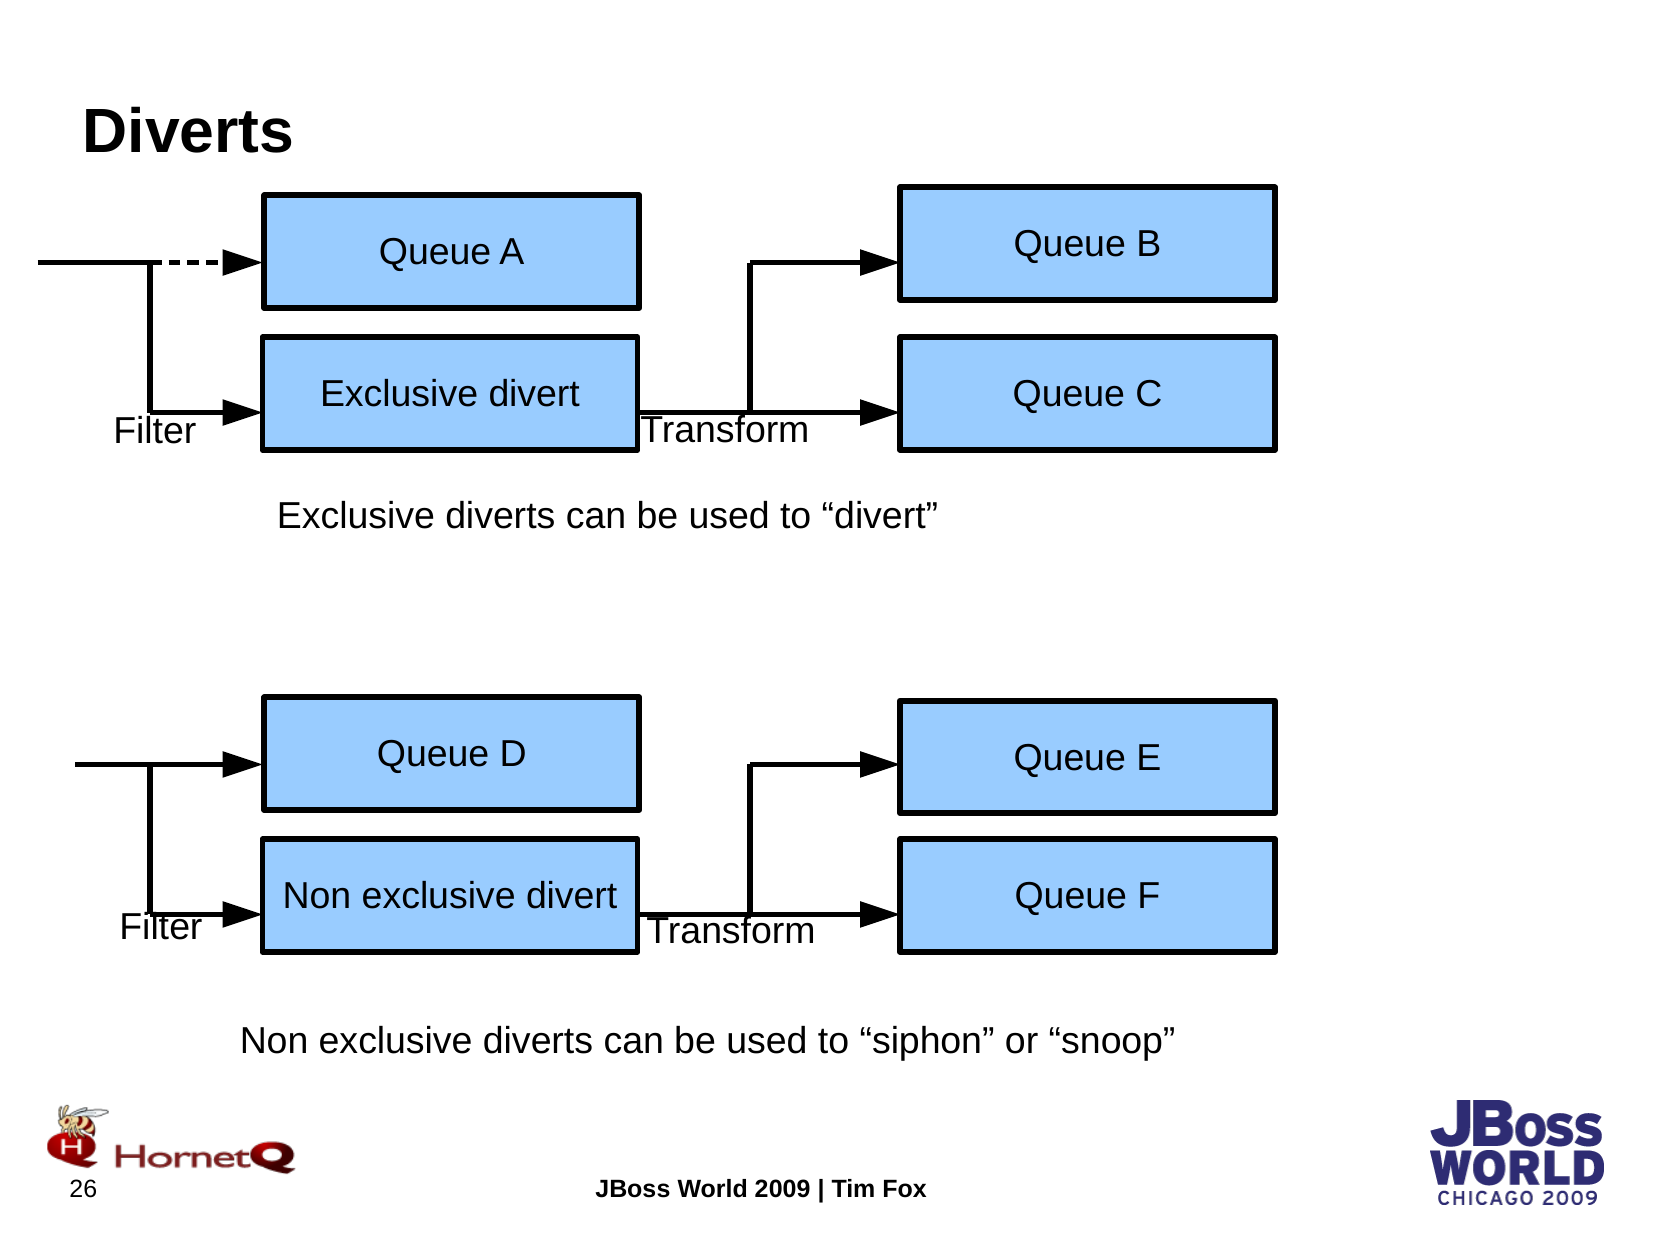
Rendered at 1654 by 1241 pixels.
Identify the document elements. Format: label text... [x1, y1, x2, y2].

text_box Queue C [900, 337, 1276, 450]
text_box Queue F [900, 839, 1276, 952]
text_box Queue D [264, 697, 640, 810]
text_box Queue A [264, 195, 640, 308]
text_box Queue E [900, 700, 1276, 814]
text_box Transform [631, 902, 829, 974]
text_box Filter [104, 898, 255, 970]
text_box Filter [98, 402, 249, 474]
picture [46, 1101, 297, 1177]
title Diverts [82, 45, 1571, 218]
text_box Transform [625, 400, 823, 472]
text_box Exclusive divert [262, 337, 638, 450]
text_box Queue B [900, 187, 1276, 300]
text_box Non exclusive diverts can be used to “siphon” or “snoop” [225, 1012, 1190, 1084]
picture [1430, 1099, 1604, 1212]
text_box Exclusive diverts can be used to “divert” [262, 487, 954, 559]
text_box Non exclusive divert [262, 839, 638, 952]
